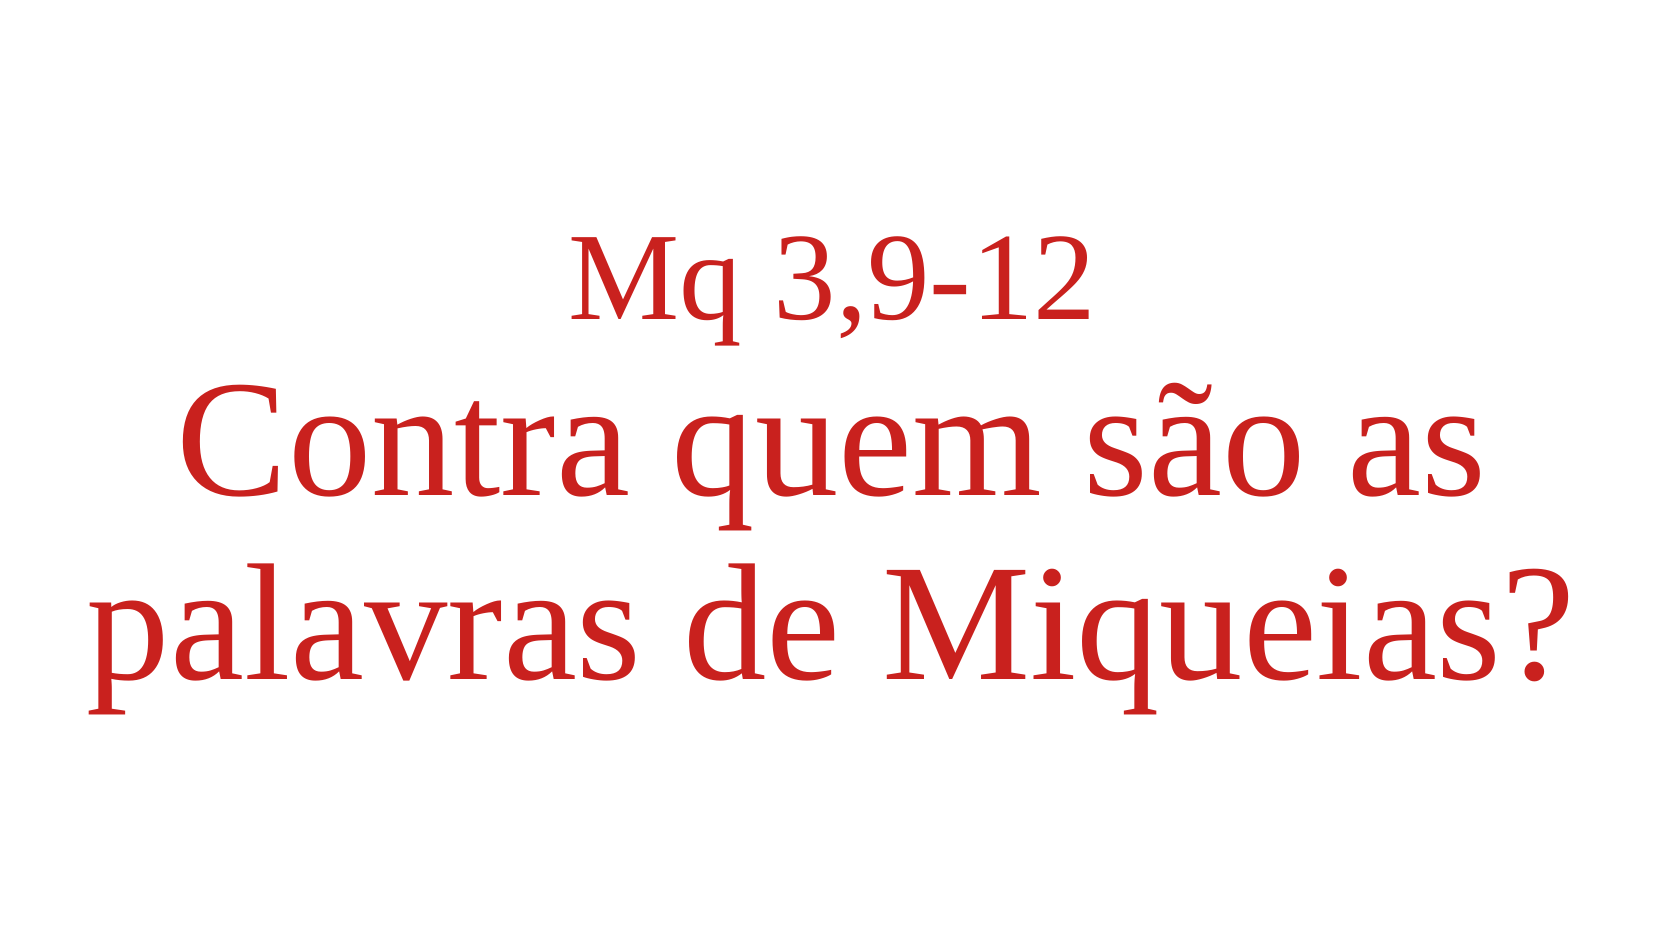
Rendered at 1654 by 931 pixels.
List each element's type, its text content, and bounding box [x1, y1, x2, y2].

text_box Mq 3,9-12 Contra quem são as palavras de Miqueias? [17, 200, 1648, 756]
